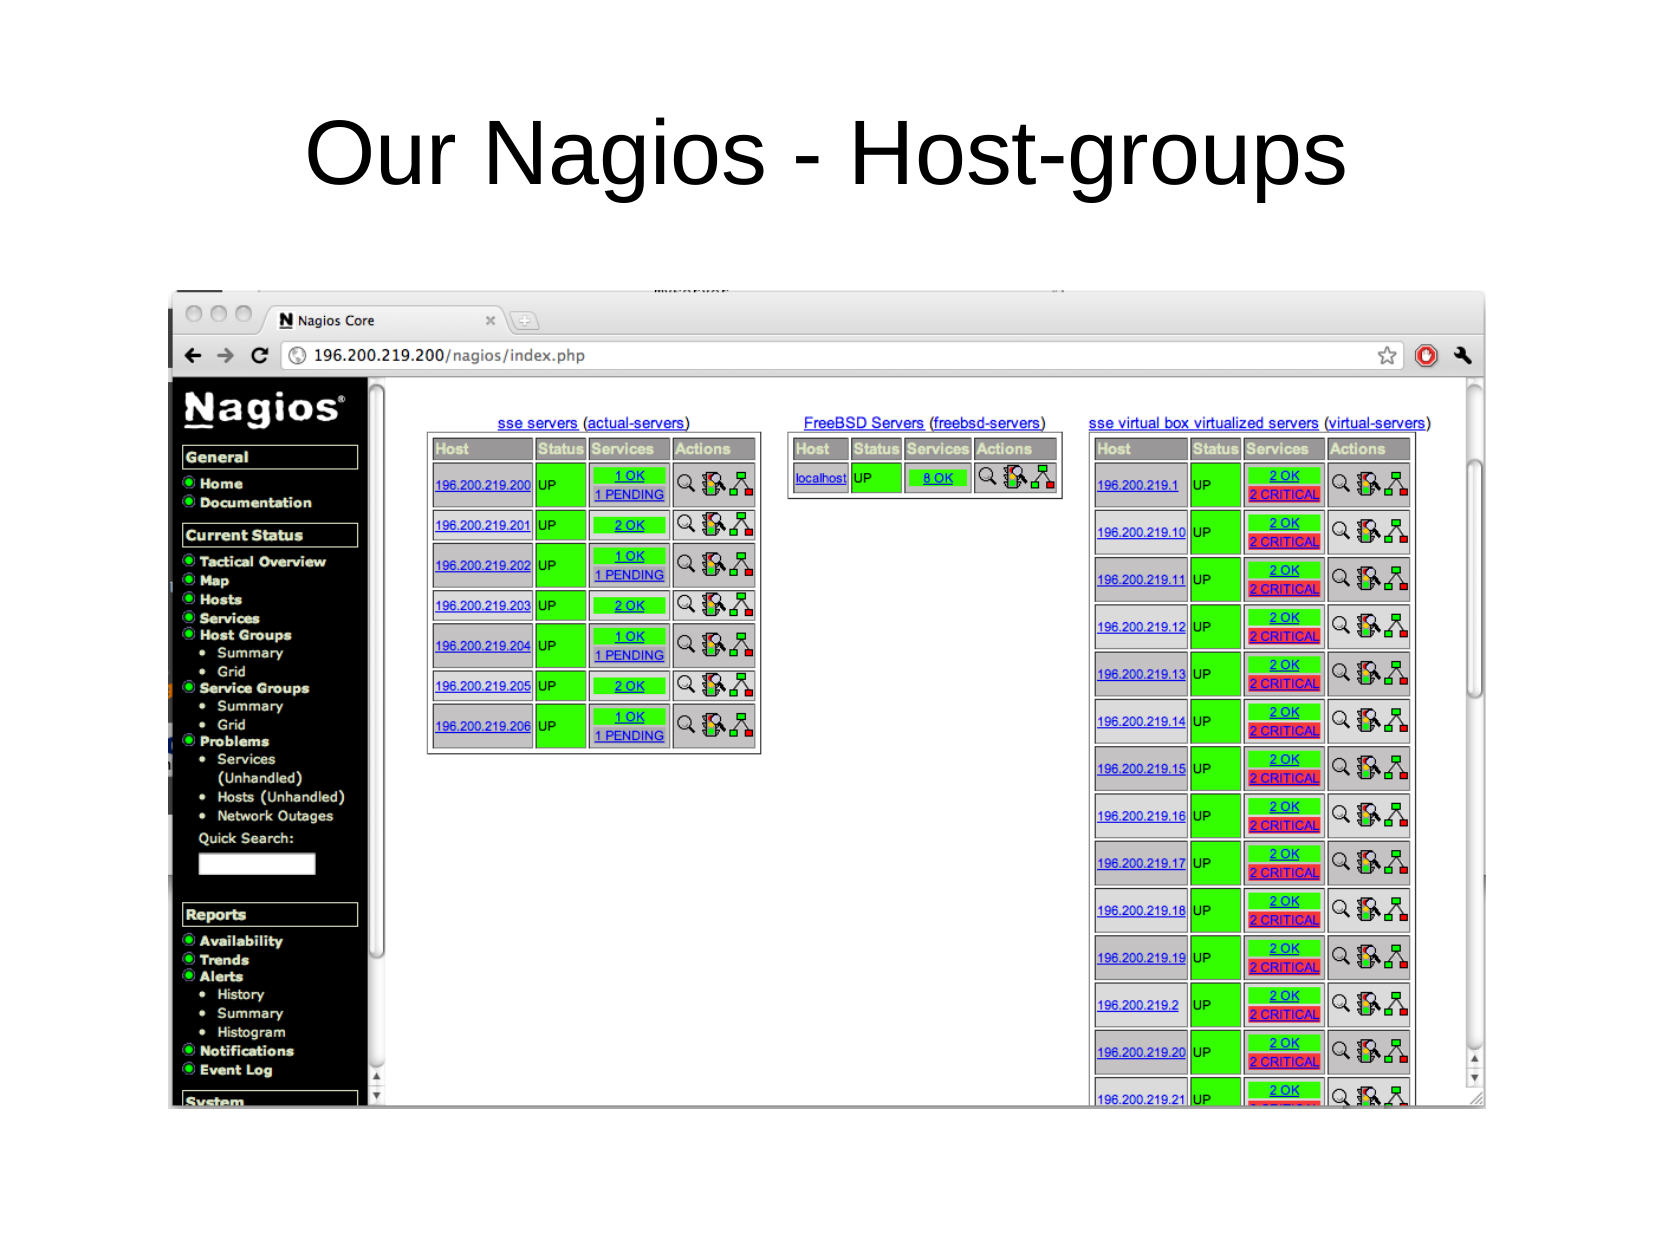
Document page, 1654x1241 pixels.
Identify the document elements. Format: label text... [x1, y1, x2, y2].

title Our Nagios - Host-groups [82, 49, 1571, 257]
picture [168, 290, 1486, 1109]
